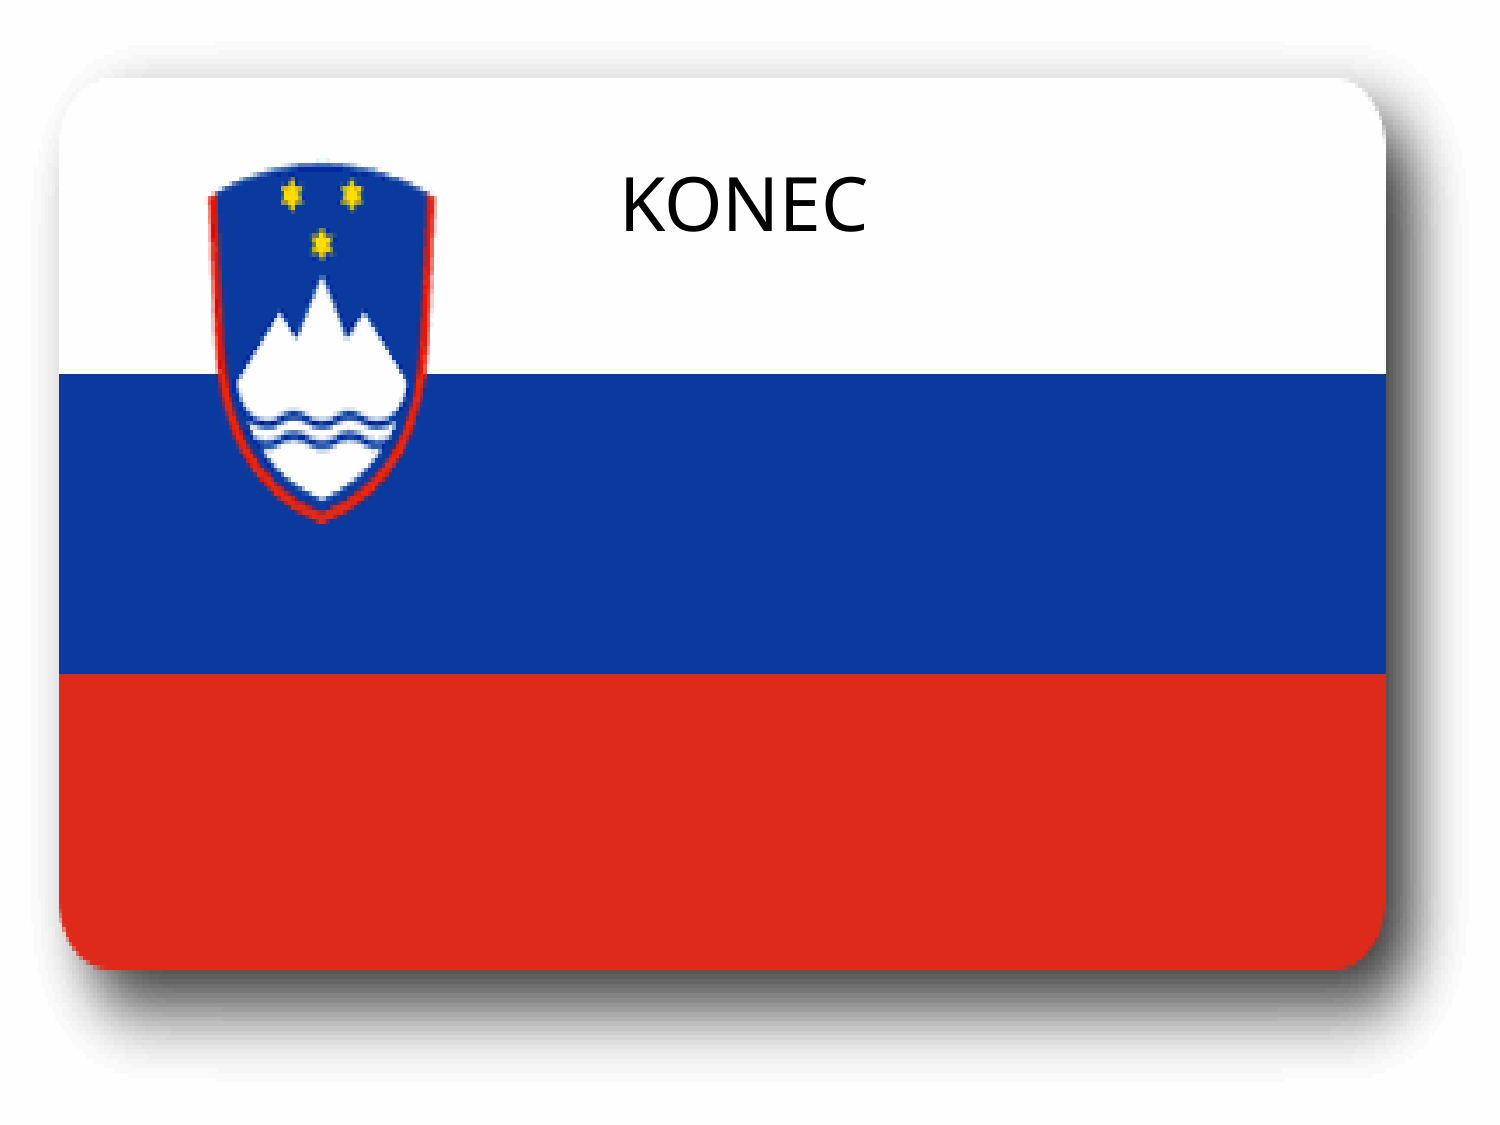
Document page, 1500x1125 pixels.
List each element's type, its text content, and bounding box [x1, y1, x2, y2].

text_box KONEC [372, 148, 1117, 262]
picture [0, 0, 1500, 1125]
list [75, 262, 1425, 1005]
